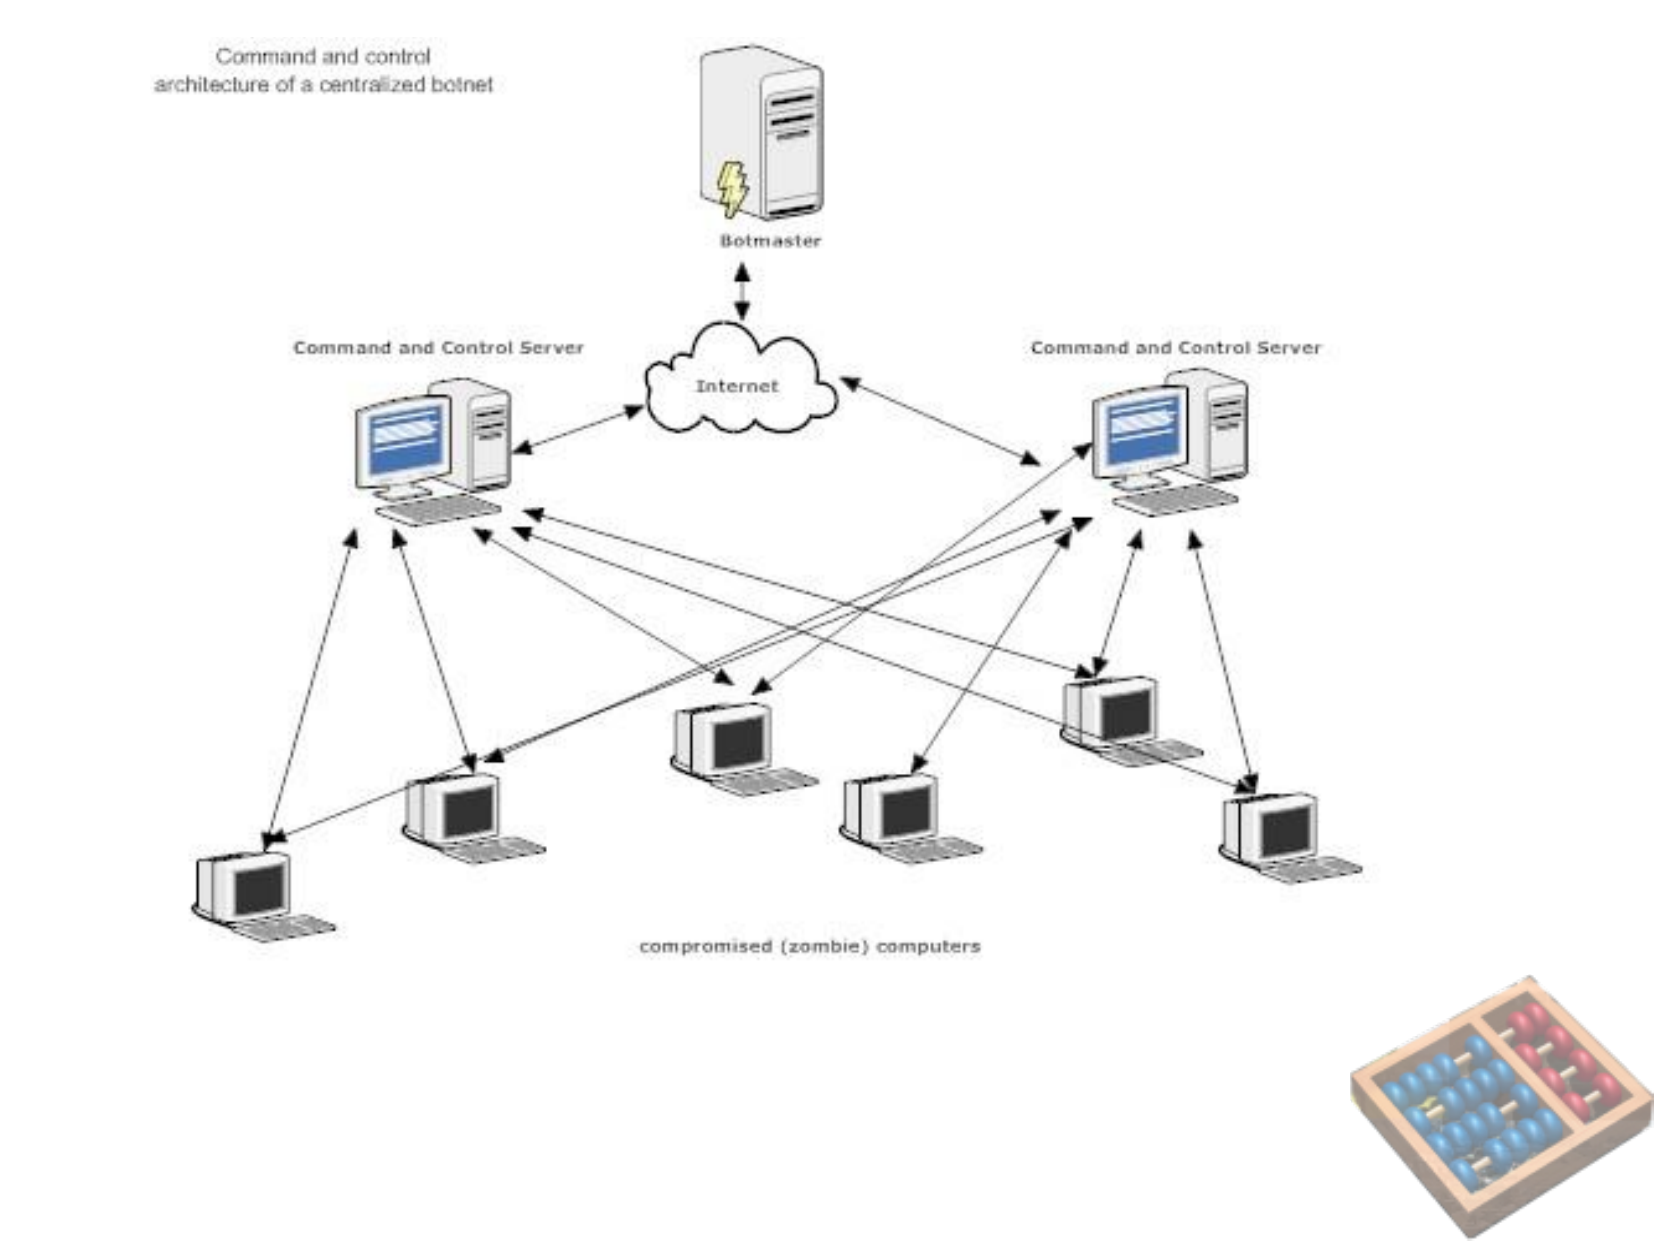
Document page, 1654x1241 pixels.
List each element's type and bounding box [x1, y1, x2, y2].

picture [150, 37, 1388, 976]
